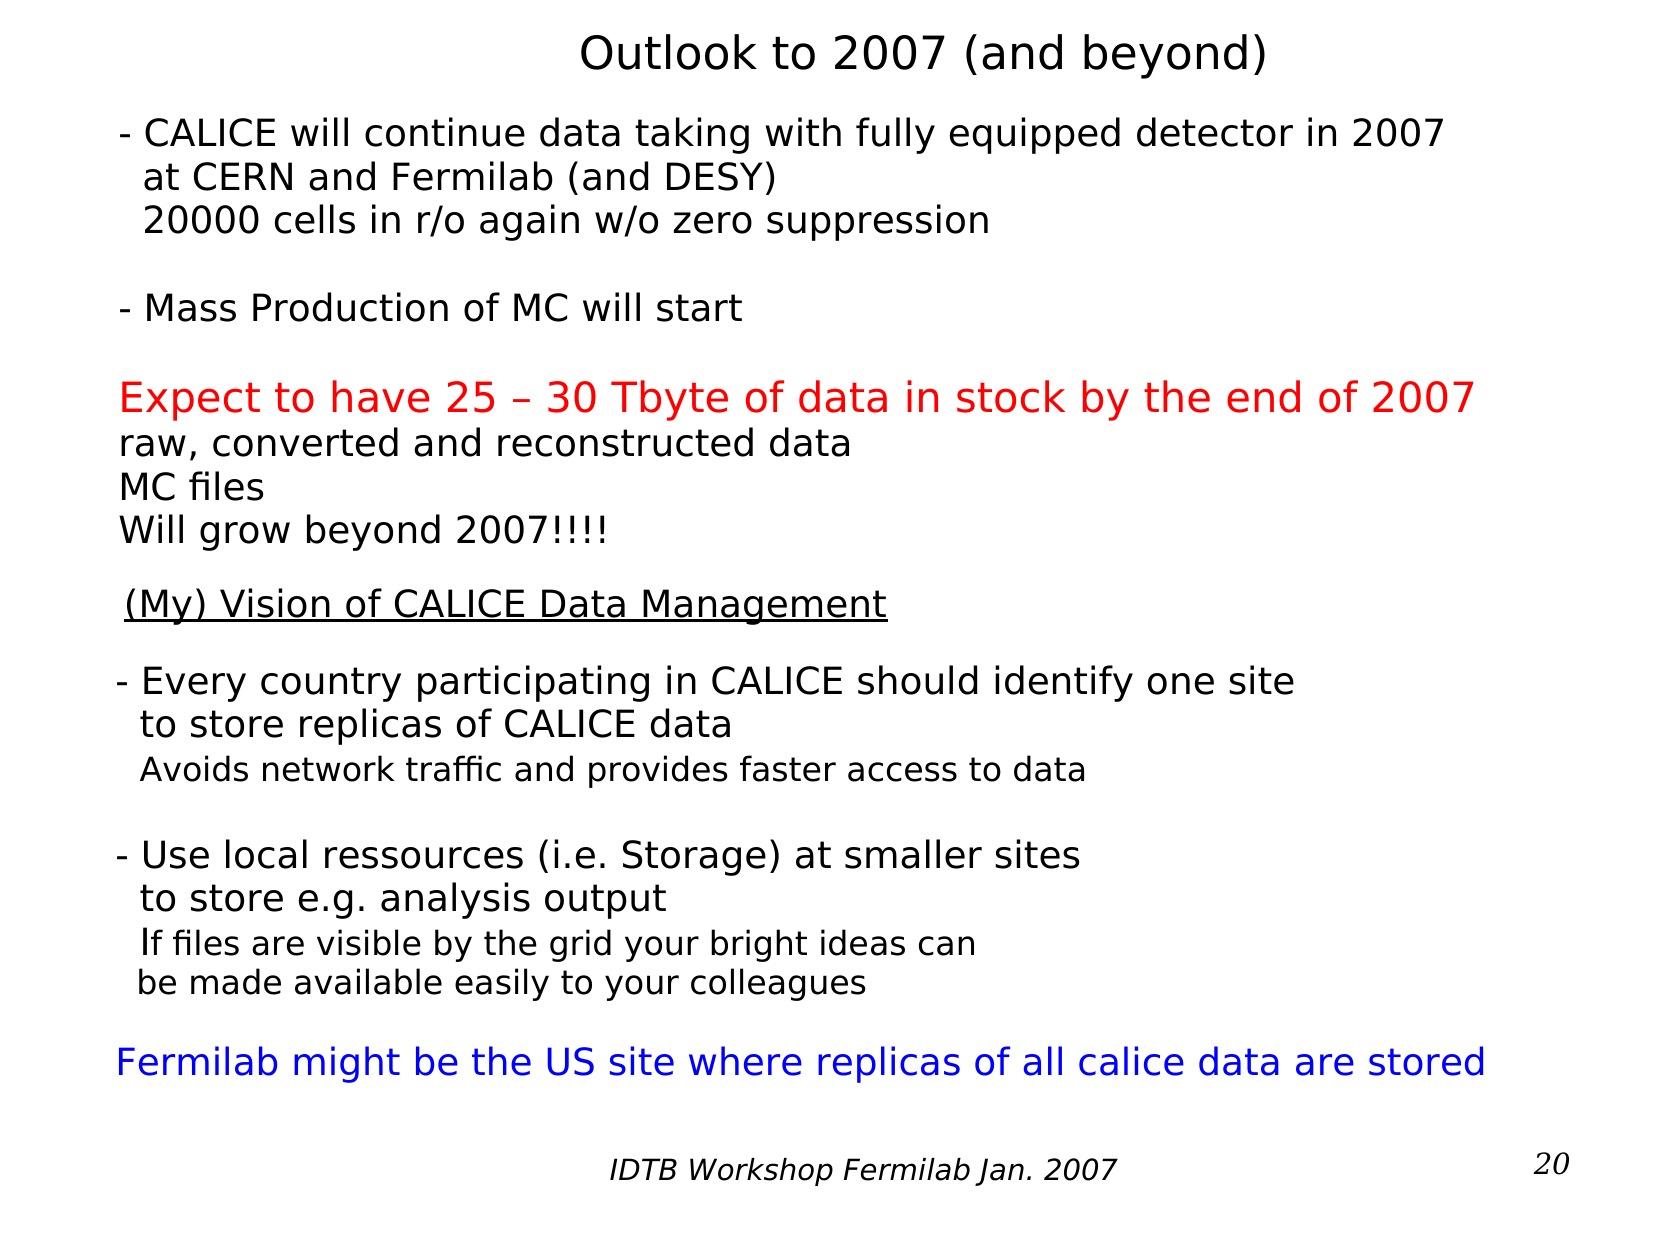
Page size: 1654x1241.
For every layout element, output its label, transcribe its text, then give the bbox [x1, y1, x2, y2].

text_box - Every country participating in CALICE should identify one site to store replicas of CALICE data Avoids network traffic and provides faster access to data - Use local ressources (i.e. Storage) at smaller sites to store e.g. analysis output If files are visible by the grid your bright ideas can be made available easily to your colleagues Fermilab might be the US site where replicas of all calice data are stored [100, 652, 1485, 1093]
text_box - CALICE will continue data taking with fully equipped detector in 2007 at CERN and Fermilab (and DESY) 20000 cells in r/o again w/o zero suppression - Mass Production of MC will start Expect to have 25 – 30 Tbyte of data in stock by the end of 2007 raw, converted and reconstructed data MC files Will grow beyond 2007!!!! [103, 104, 1492, 647]
text_box (My) Vision of CALICE Data Management [109, 574, 886, 634]
text_box Outlook to 2007 (and beyond) [564, 19, 1272, 88]
